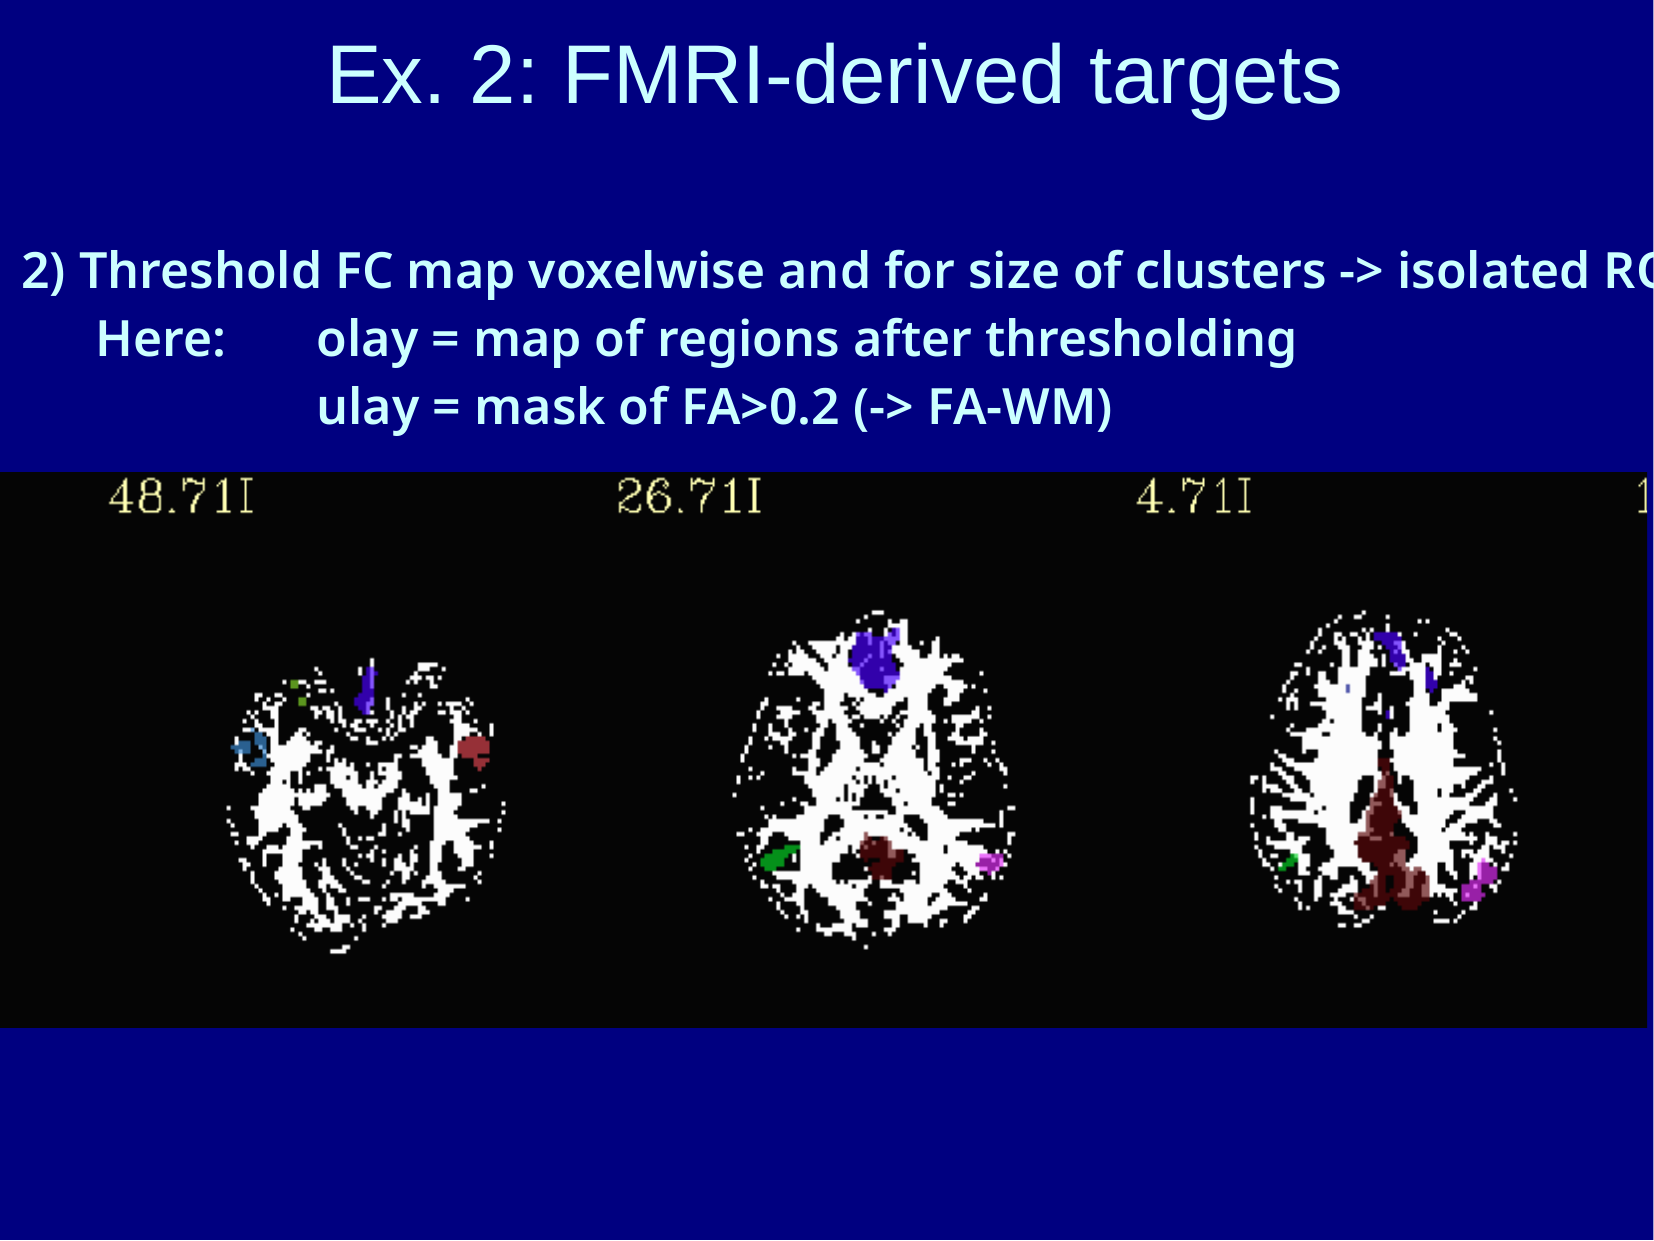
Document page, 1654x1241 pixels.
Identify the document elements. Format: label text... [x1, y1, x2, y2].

text_box 2) Threshold FC map voxelwise and for size of clusters -> isolated ROIs Here: olay = map of regions after thresholding ulay = mask of FA>0.2 (-> FA-WM) [6, 227, 1574, 418]
title Ex. 2: FMRI-derived targets [35, 7, 1636, 143]
picture [0, 472, 1648, 1028]
